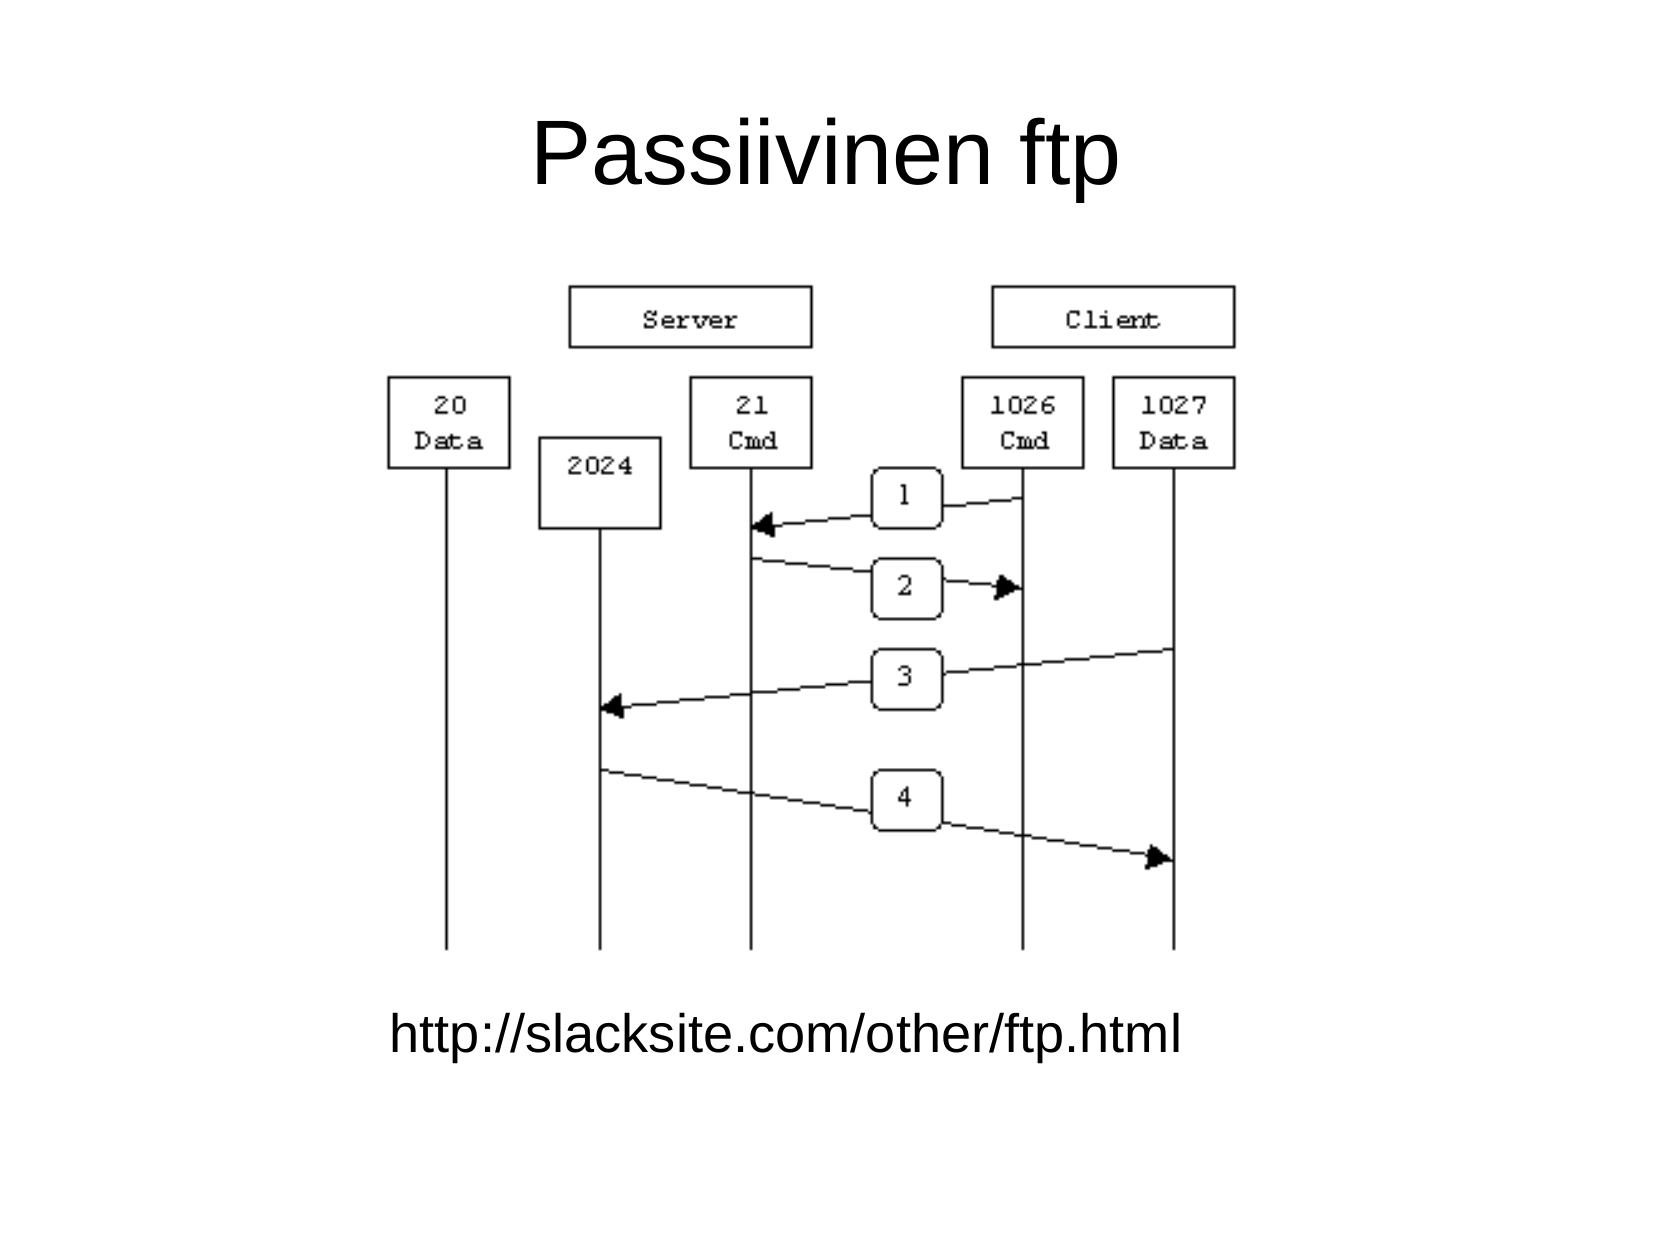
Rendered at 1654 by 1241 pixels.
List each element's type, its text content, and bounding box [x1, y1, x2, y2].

text_box http://slacksite.com/other/ftp.html [318, 1003, 1307, 1080]
picture [363, 256, 1264, 976]
title Passiivinen ftp [82, 49, 1571, 257]
